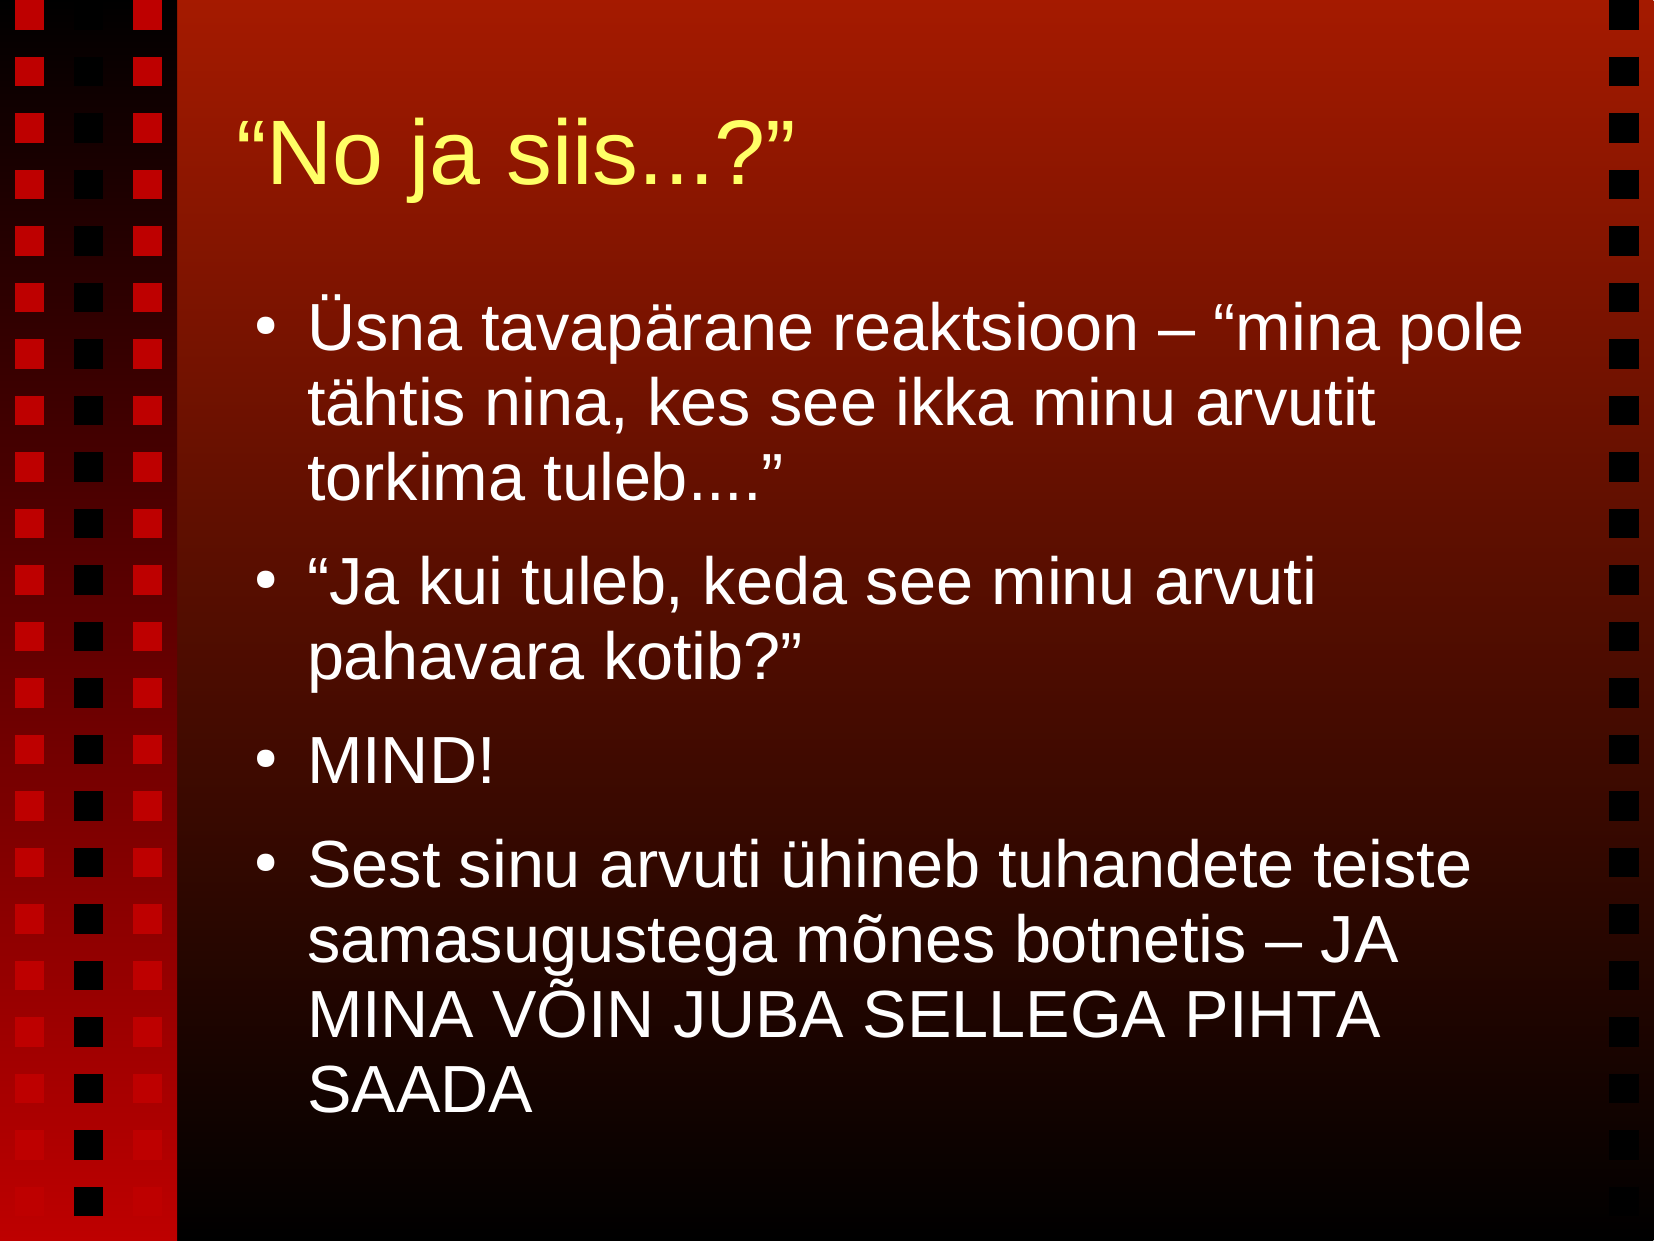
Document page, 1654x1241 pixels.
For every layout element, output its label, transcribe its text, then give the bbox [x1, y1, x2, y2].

title “No ja siis...?” [236, 49, 1571, 257]
list Üsna tavapärane reaktsioon – “mina pole tähtis nina, kes see ikka minu arvutit torkima tuleb....” “Ja kui tuleb, keda see minu arvuti pahavara kotib?” MIND! Sest sinu arvuti ühineb tuhandete teiste samasugustega mõnes botnetis – JA MINA VÕIN JUBA SELLEGA PIHTA SAADA [236, 290, 1571, 1127]
